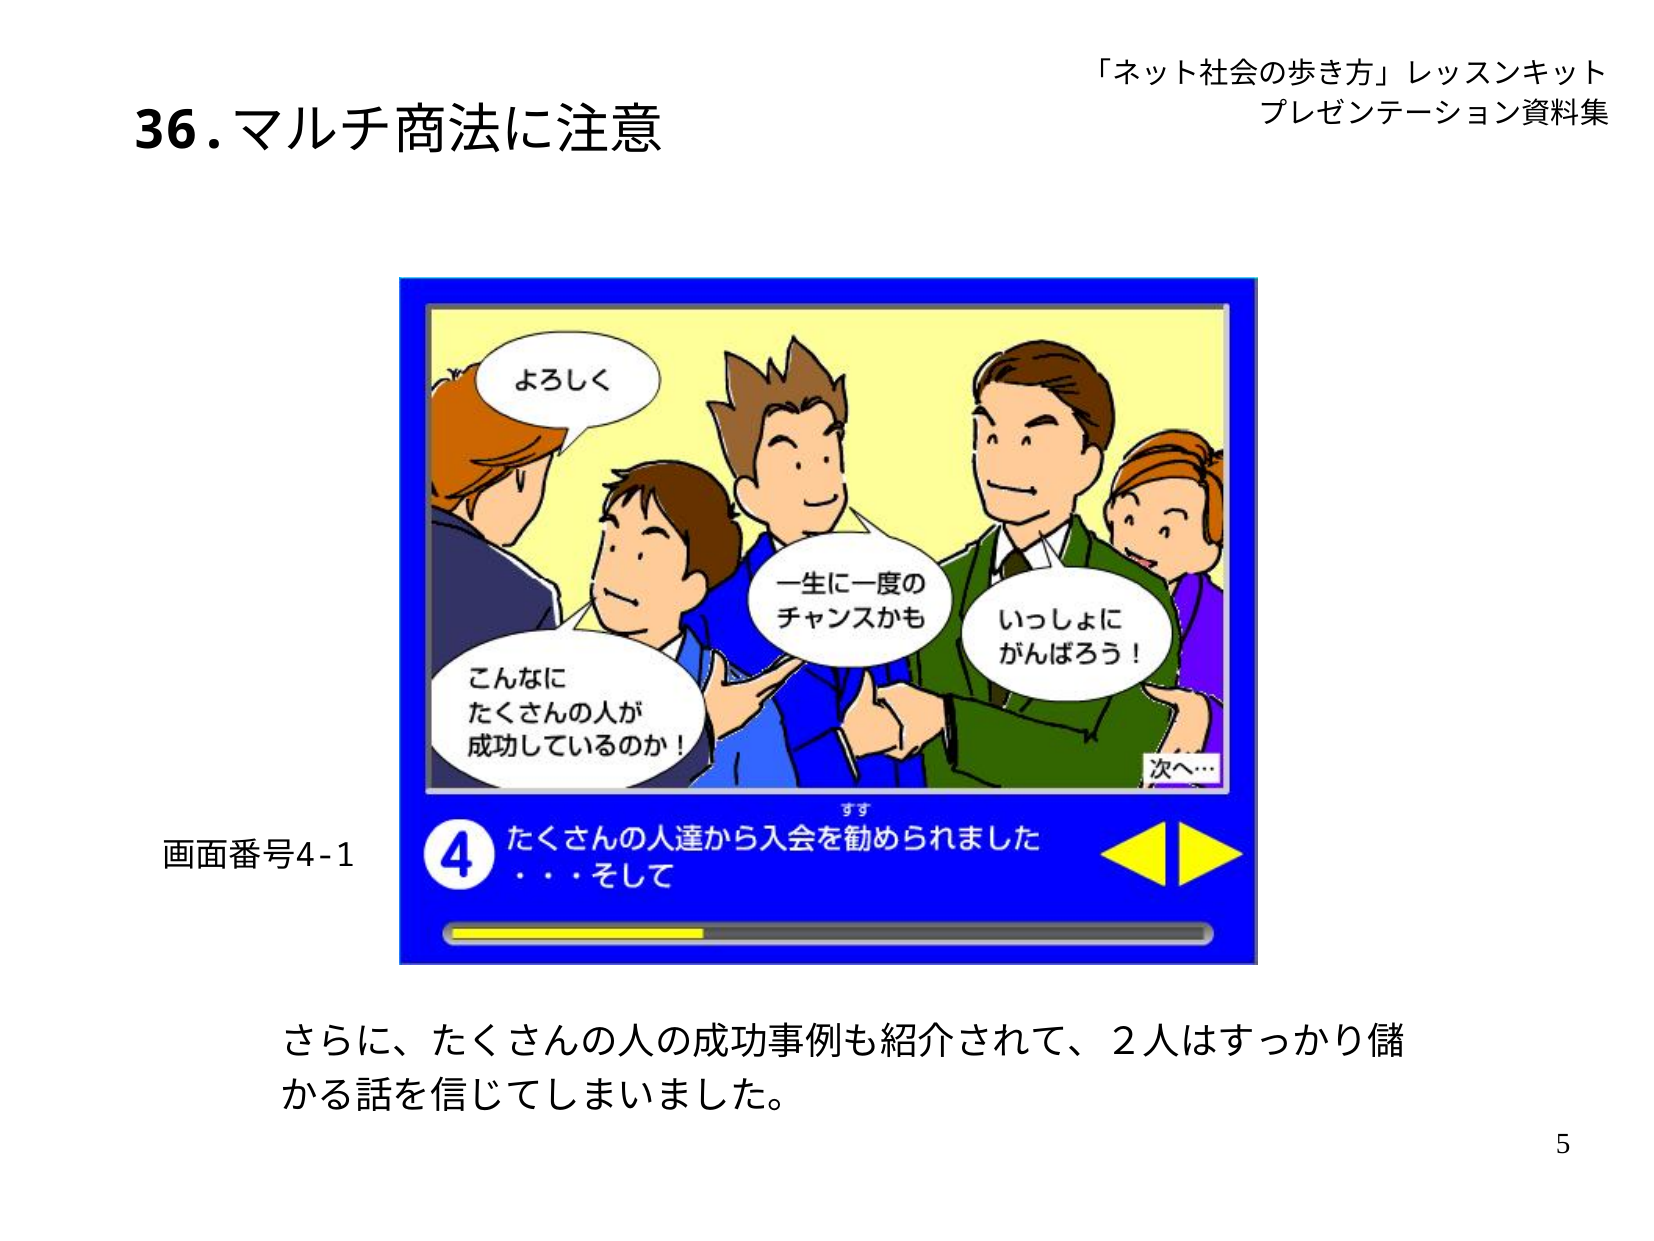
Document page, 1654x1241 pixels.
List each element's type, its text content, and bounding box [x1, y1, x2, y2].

picture [399, 277, 1258, 965]
text_box さらに、たくさんの人の成功事例も紹介されて、２人はすっかり儲かる話を信じてしまいました。 [265, 1003, 1447, 1128]
text_box 36.マルチ商法に注意 [118, 88, 1241, 169]
text_box 「ネット社会の歩き方」レッスンキット プレゼンテーション資料集 [1062, 44, 1625, 139]
text_box 画面番号4-1 [147, 826, 384, 882]
